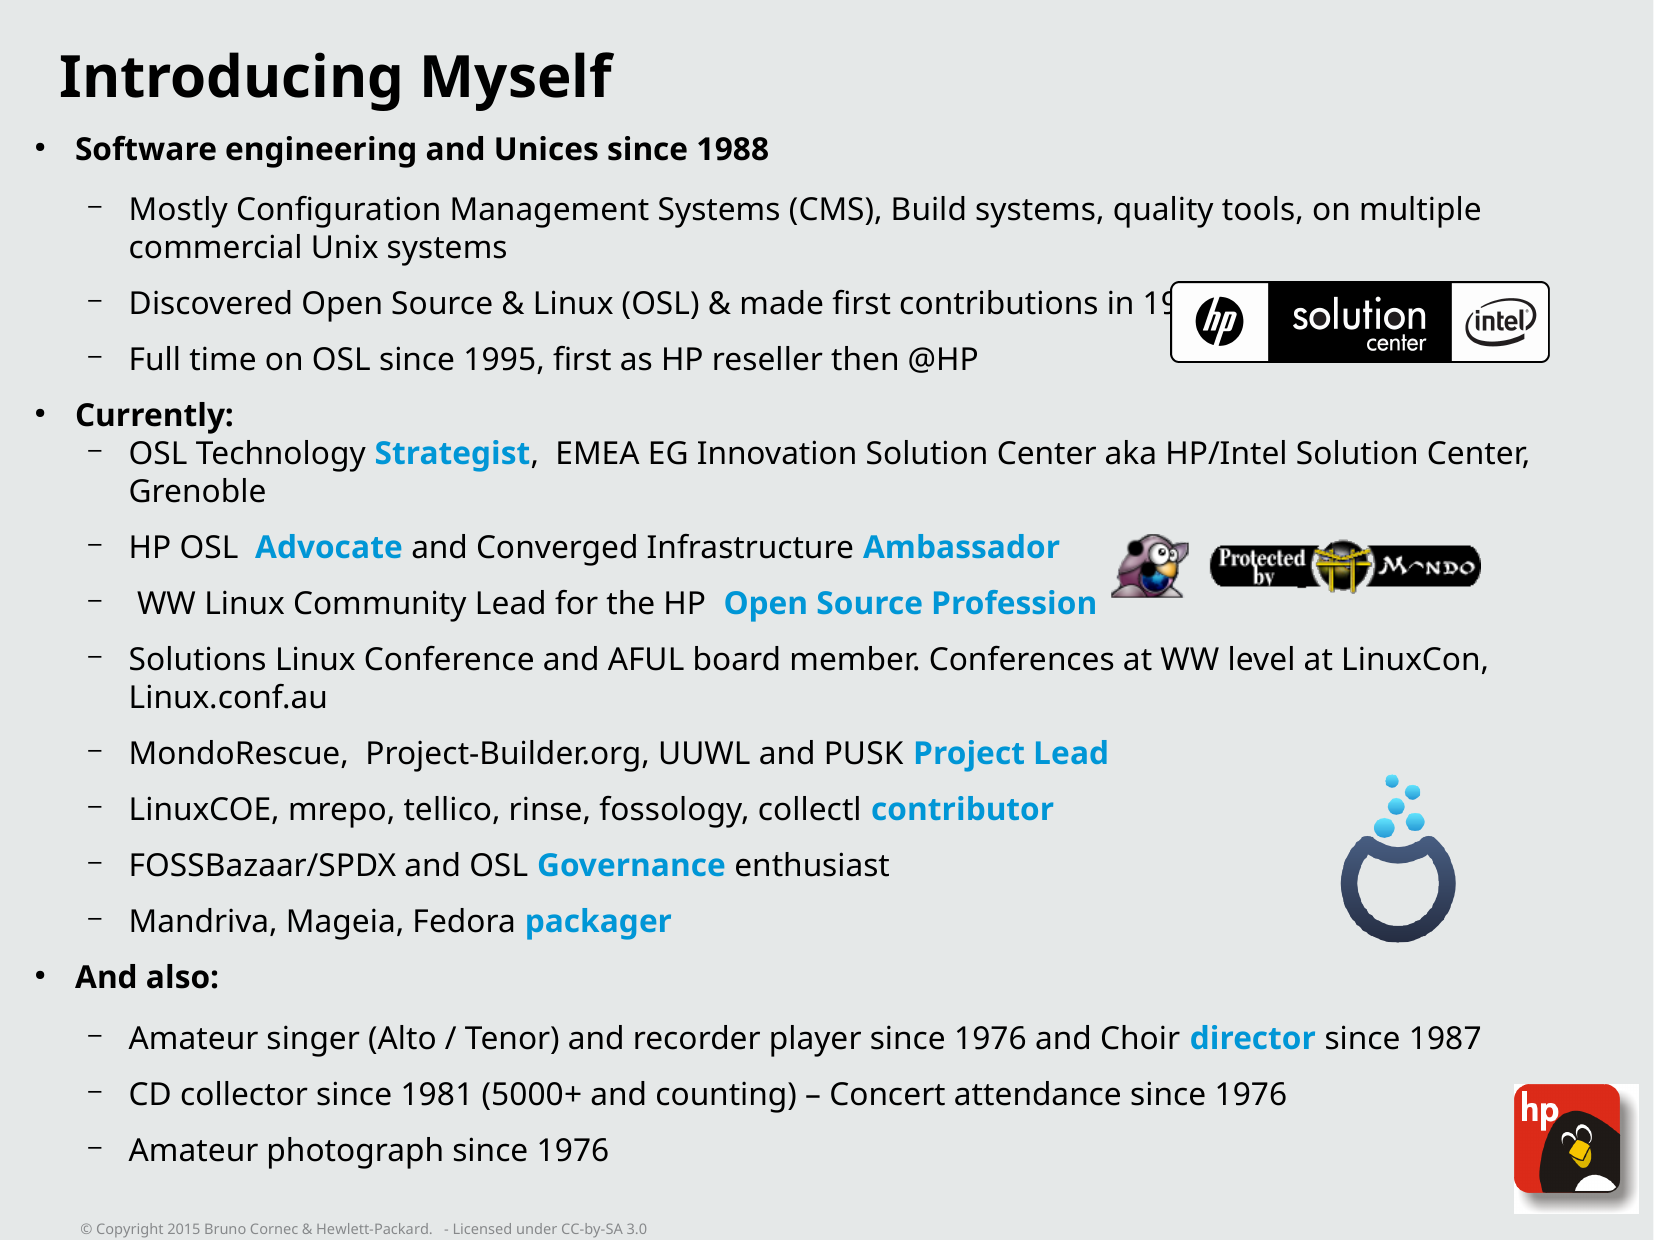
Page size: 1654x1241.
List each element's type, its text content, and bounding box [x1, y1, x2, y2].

title Introducing Myself [44, 31, 1291, 117]
picture [1514, 1084, 1639, 1214]
picture [1170, 281, 1550, 363]
picture [1326, 769, 1468, 948]
list Software engineering and Unices since 1988 Mostly Configuration Management Systems (CMS), Build systems, quality tools, on multiple commercial Unix systems Discovered Open Source & Linux (OSL) & made first contributions in 1993 Full time on OSL since 1995, first as HP reseller then @HP Currently: OSL Technology Strategist, EMEA EG Innovation Solution Center aka HP/Intel Solution Center, Grenoble HP OSL Advocate and Converged Infrastructure Ambassador WW Linux Community Lead for the HP Open Source Profession Solutions Linux Conference and AFUL board member. Conferences at WW level at LinuxCon, Linux.conf.au MondoRescue, Project-Builder.org, UUWL and PUSK Project Lead LinuxCOE, mrepo, tellico, rinse, fossology, collectl contributor FOSSBazaar/SPDX and OSL Governance enthusiast Mandriva, Mageia, Fedora packager And also: Amateur singer (Alto / Tenor) and recorder player since 1976 and Choir director since 1987 CD collector since 1981 (5000+ and counting) – Concert attendance since 1976 Amateur photograph since 1976 [6, 121, 1613, 1179]
picture [1090, 509, 1481, 622]
